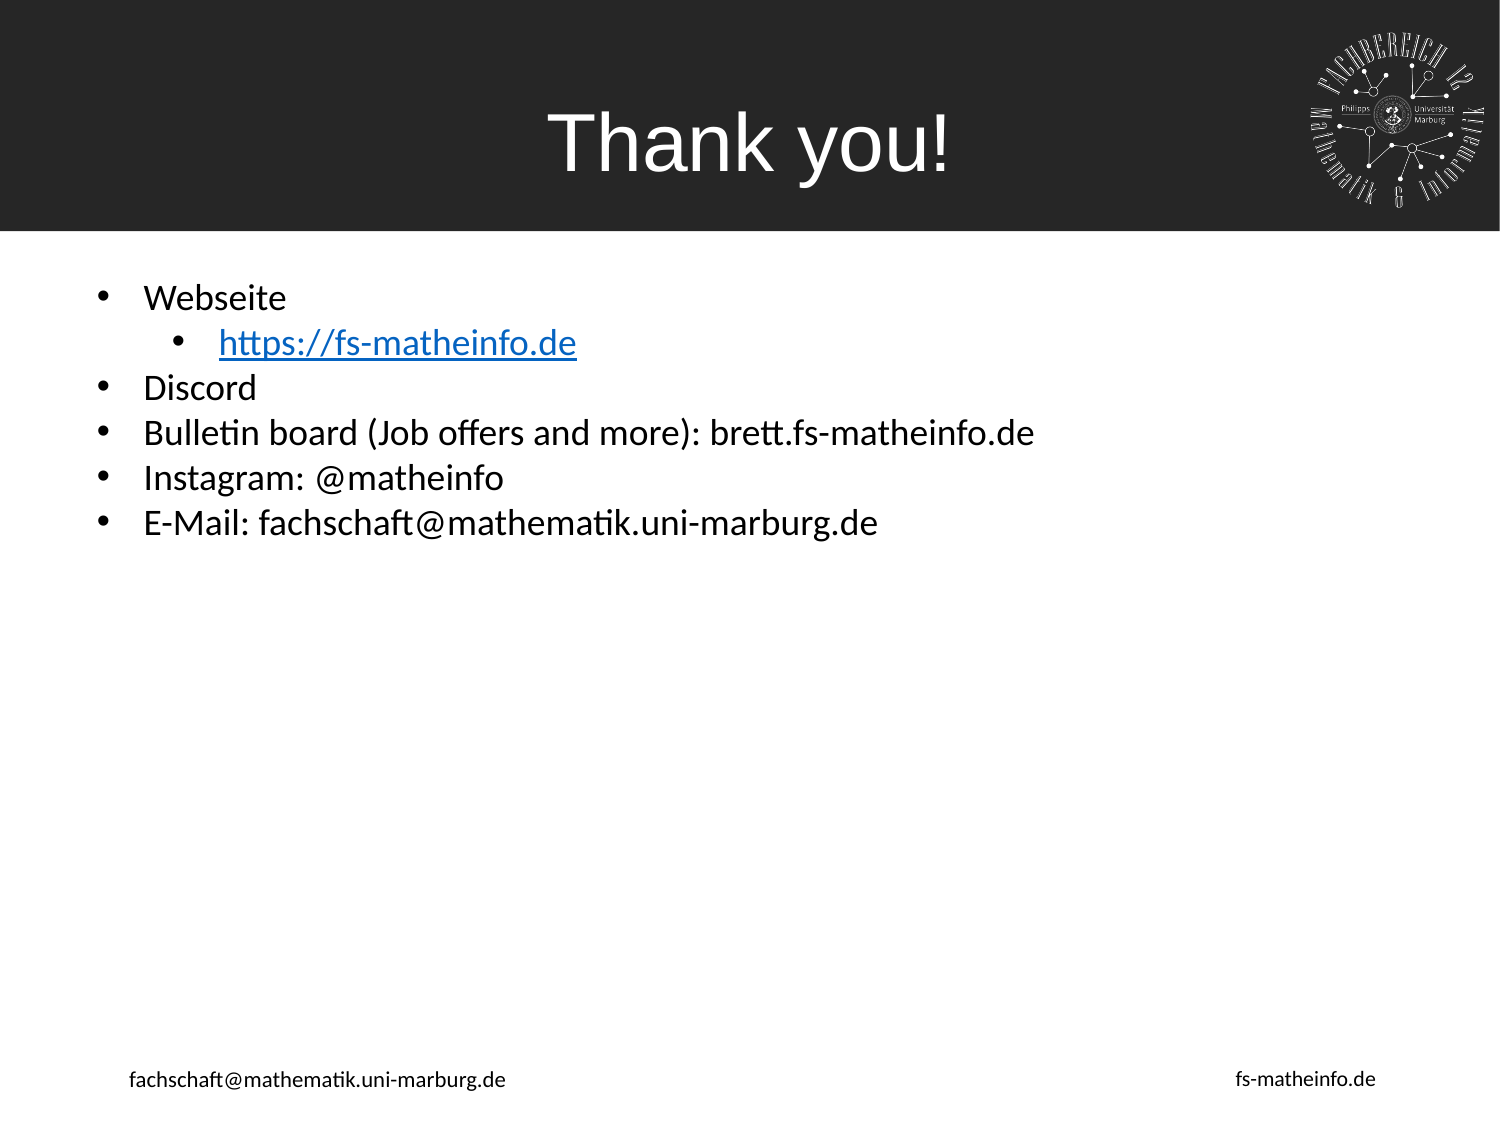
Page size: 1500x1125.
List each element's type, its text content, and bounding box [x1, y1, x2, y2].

picture [1310, 21, 1484, 210]
text_box fs-matheinfo.de [1220, 1057, 1400, 1099]
text_box [0, 0, 1500, 232]
text_box fachschaft@mathematik.uni-marburg.de [114, 1057, 612, 1100]
text_box Thank you! [75, 44, 1425, 233]
text_box Webseite https://fs-matheinfo.de Discord Bulletin board (Job offers and more): brett.fs-matheinfo.de Instagram: @matheinfo E-Mail: fachschaft@mathematik.uni-marburg.de [82, 265, 1417, 551]
